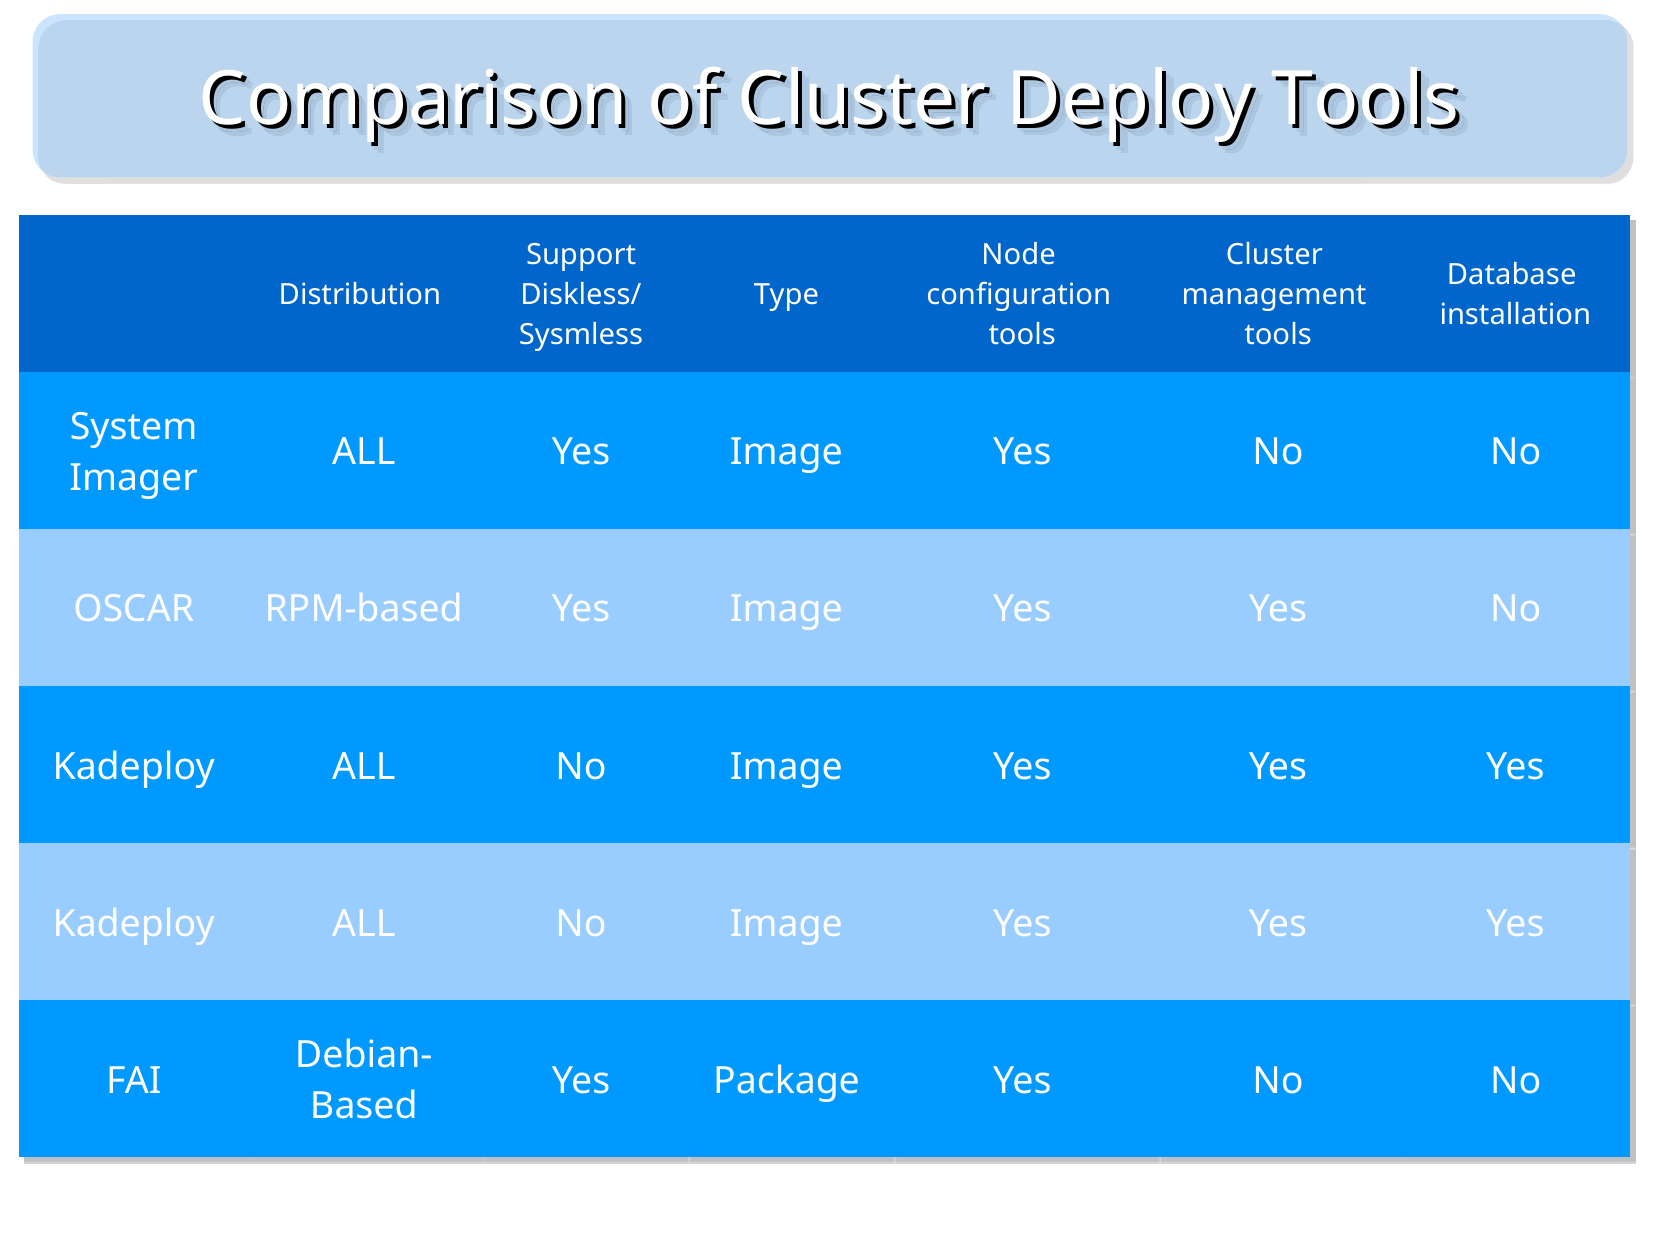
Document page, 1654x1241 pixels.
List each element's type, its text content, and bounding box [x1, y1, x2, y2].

table_cell Image [683, 529, 890, 686]
table_cell Yes [890, 843, 1155, 1000]
table_cell ALL [249, 843, 479, 1000]
table_header Support Diskless/ Sysmless [479, 215, 683, 372]
table_cell OSCAR [19, 529, 249, 686]
table_cell FAI [19, 1000, 249, 1157]
table_cell Image [683, 686, 890, 843]
table_cell Yes [1155, 529, 1401, 686]
table_cell Yes [890, 1000, 1155, 1157]
table_cell RPM-based [249, 529, 479, 686]
table_header Distribution [249, 215, 479, 372]
table_cell No [1401, 1000, 1630, 1157]
table_cell Kadeploy [19, 686, 249, 843]
table_cell Yes [890, 372, 1155, 529]
table_header Node configuration tools [890, 215, 1155, 372]
table_cell No [1155, 372, 1401, 529]
table_cell Yes [479, 529, 683, 686]
table_cell Yes [479, 372, 683, 529]
text_box Comparison of Cluster Deploy Tools [32, 14, 1628, 178]
table_cell ALL [249, 372, 479, 529]
table_cell ALL [249, 686, 479, 843]
table_header Cluster management tools [1155, 215, 1401, 372]
table_cell Yes [479, 1000, 683, 1157]
table_header Type [683, 215, 890, 372]
table_cell Yes [1401, 686, 1630, 843]
table_header Database installation [1401, 215, 1630, 372]
table_cell No [1155, 1000, 1401, 1157]
table_cell Image [683, 843, 890, 1000]
table_cell Yes [1155, 686, 1401, 843]
table_cell Package [683, 1000, 890, 1157]
table_cell Yes [1155, 843, 1401, 1000]
table_cell System Imager [19, 372, 249, 529]
table_cell Debian-Based [249, 1000, 479, 1157]
table_cell No [1401, 529, 1630, 686]
table_header [19, 215, 249, 372]
table_cell Image [683, 372, 890, 529]
table_cell No [1401, 372, 1630, 529]
table_cell Yes [1401, 843, 1630, 1000]
table_cell No [479, 843, 683, 1000]
table_cell Kadeploy [19, 843, 249, 1000]
table_cell Yes [890, 529, 1155, 686]
table_cell No [479, 686, 683, 843]
table_cell Yes [890, 686, 1155, 843]
